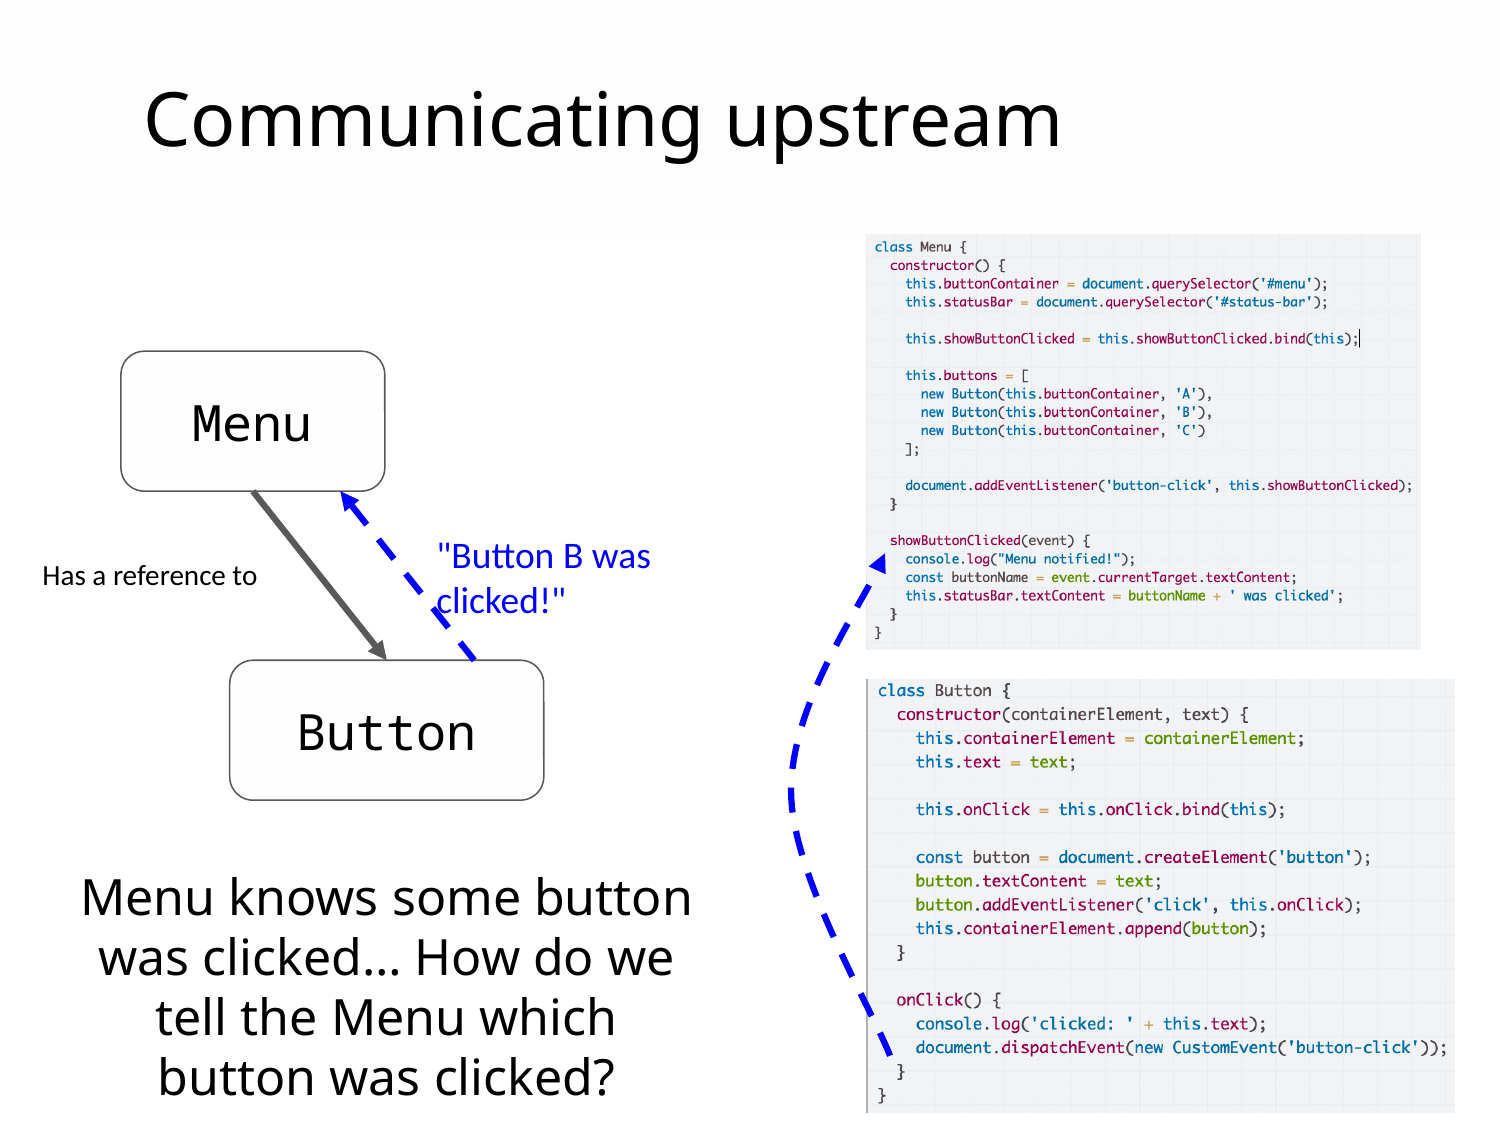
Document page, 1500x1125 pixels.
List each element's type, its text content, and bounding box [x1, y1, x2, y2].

text_box Menu knows some button was clicked… How do we tell the Menu which button was clicked? [56, 850, 717, 1020]
picture [866, 679, 1455, 1113]
text_box "Button B was clicked!" [421, 516, 735, 586]
picture [866, 234, 1421, 650]
text_box Button [229, 660, 544, 801]
title Communicating upstream [128, 56, 1372, 183]
text_box Menu [120, 351, 385, 492]
text_box Has a reference to [27, 541, 341, 611]
